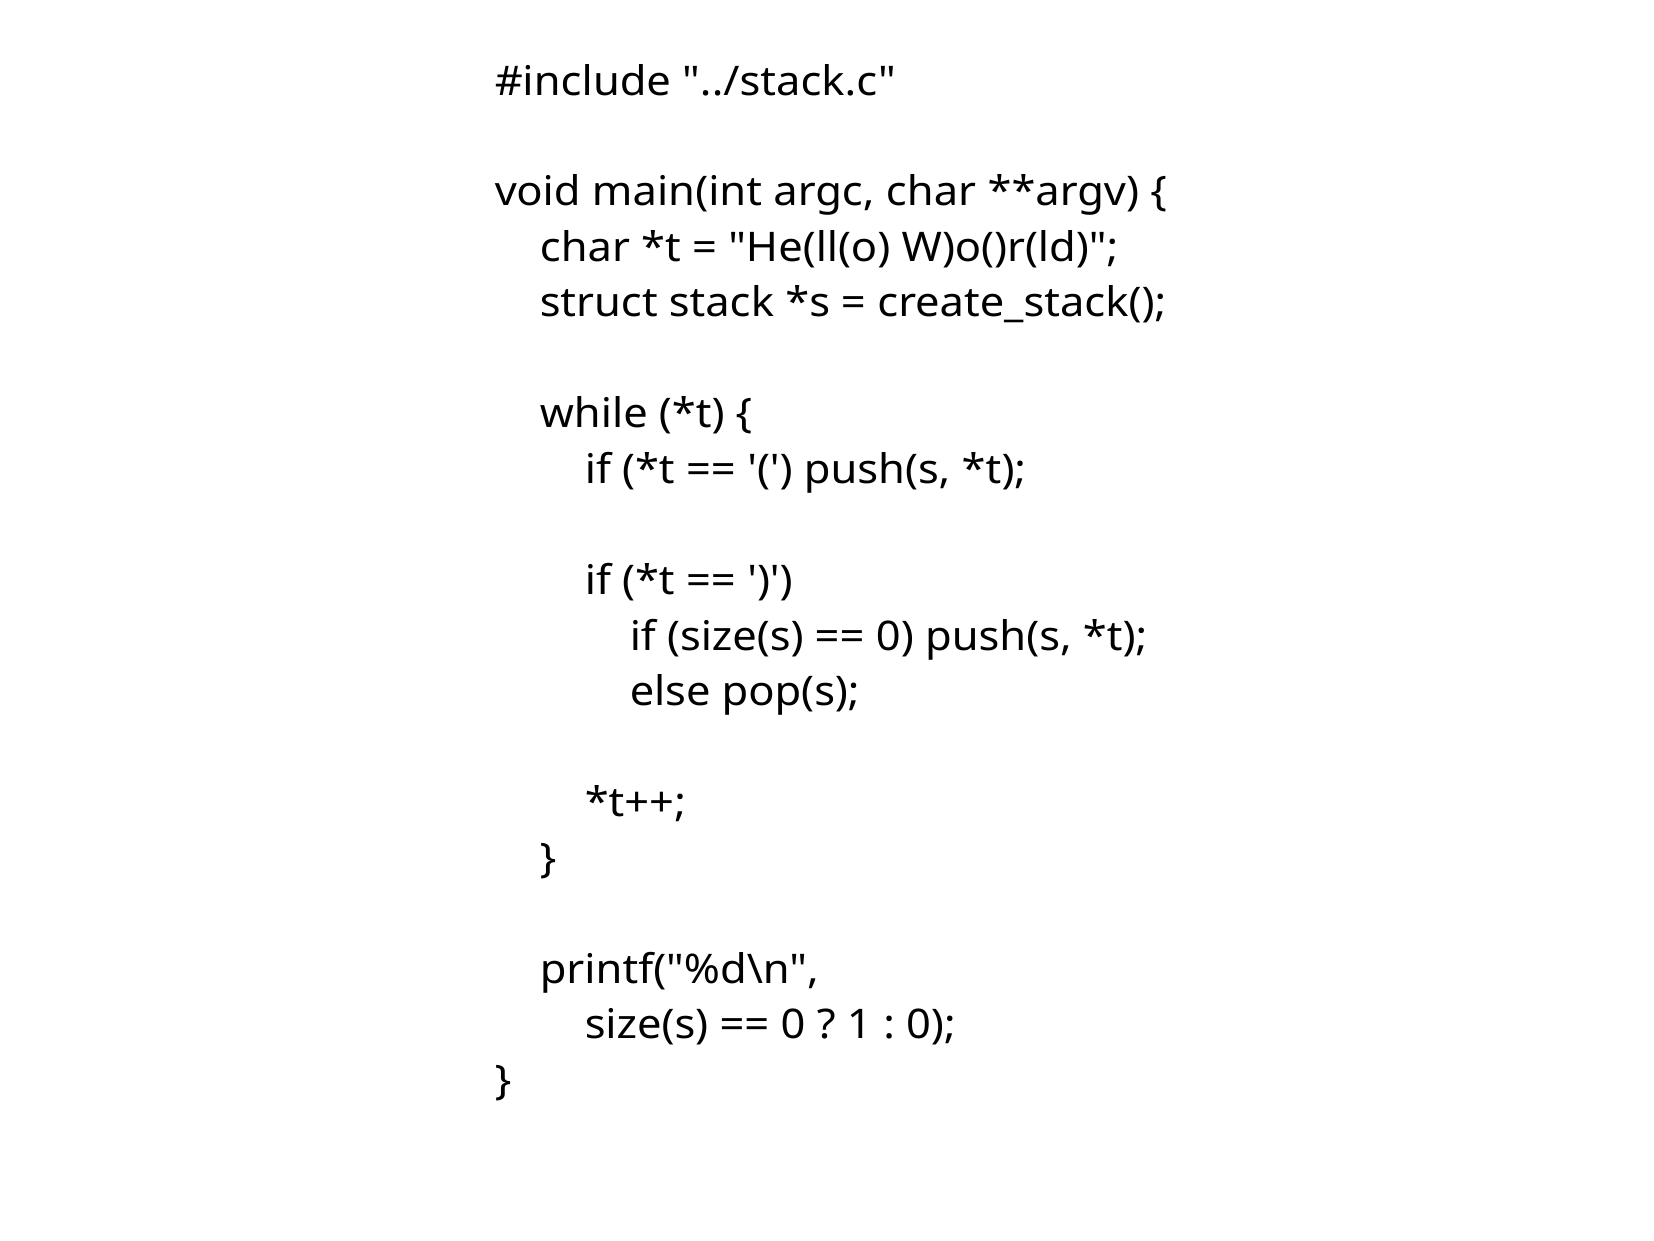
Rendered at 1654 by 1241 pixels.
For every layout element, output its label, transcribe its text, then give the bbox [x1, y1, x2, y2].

text_box #include "../stack.c" void main(int argc, char **argv) { char *t = "He(ll(o) W)o()r(ld)"; struct stack *s = create_stack(); while (*t) { if (*t == '(') push(s, *t); if (*t == ')') if (size(s) == 0) push(s, *t); else pop(s); *t++; } printf("%d\n", size(s) == 0 ? 1 : 0); } [480, 43, 1182, 1205]
